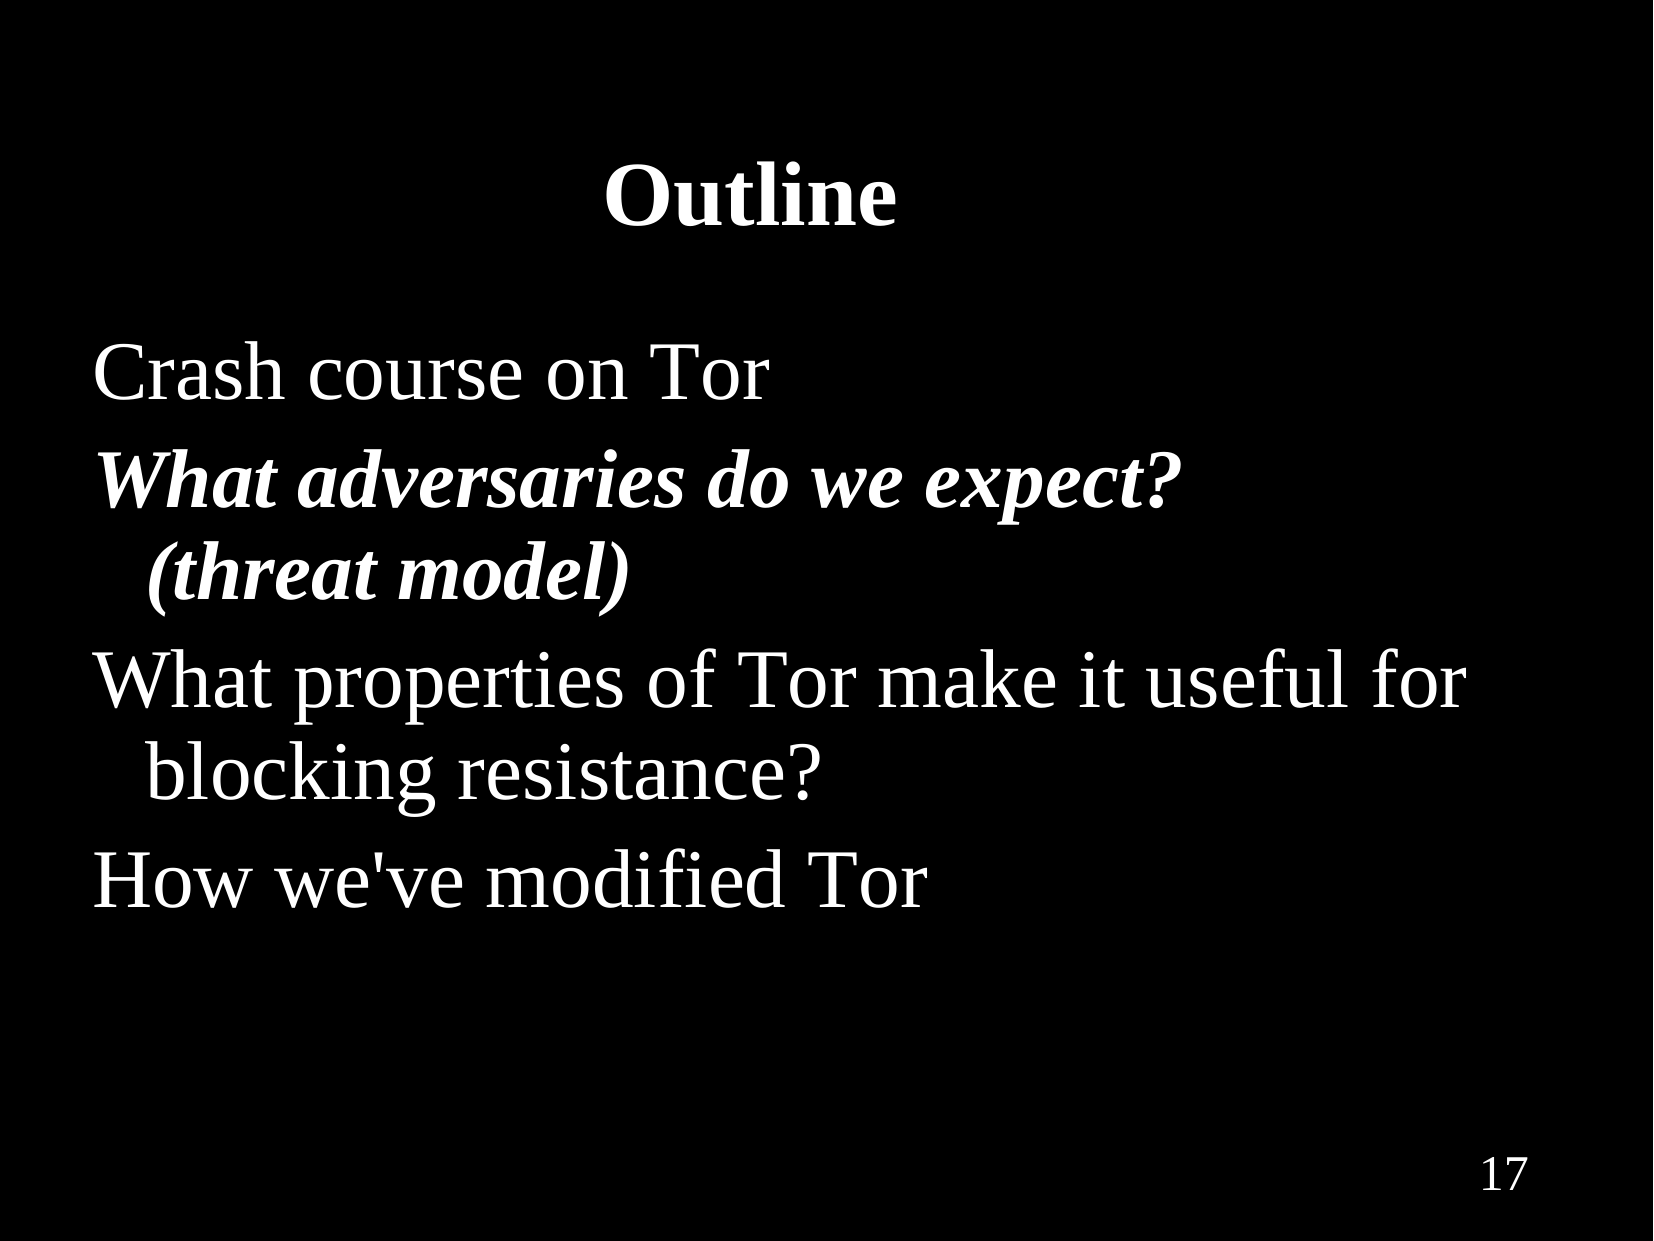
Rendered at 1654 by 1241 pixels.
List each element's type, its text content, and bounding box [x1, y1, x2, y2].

title Outline [112, 100, 1388, 288]
list Crash course on Tor What adversaries do we expect? (threat model) What properties of Tor make it useful for blocking resistance? How we've modified Tor [74, 325, 1539, 1123]
